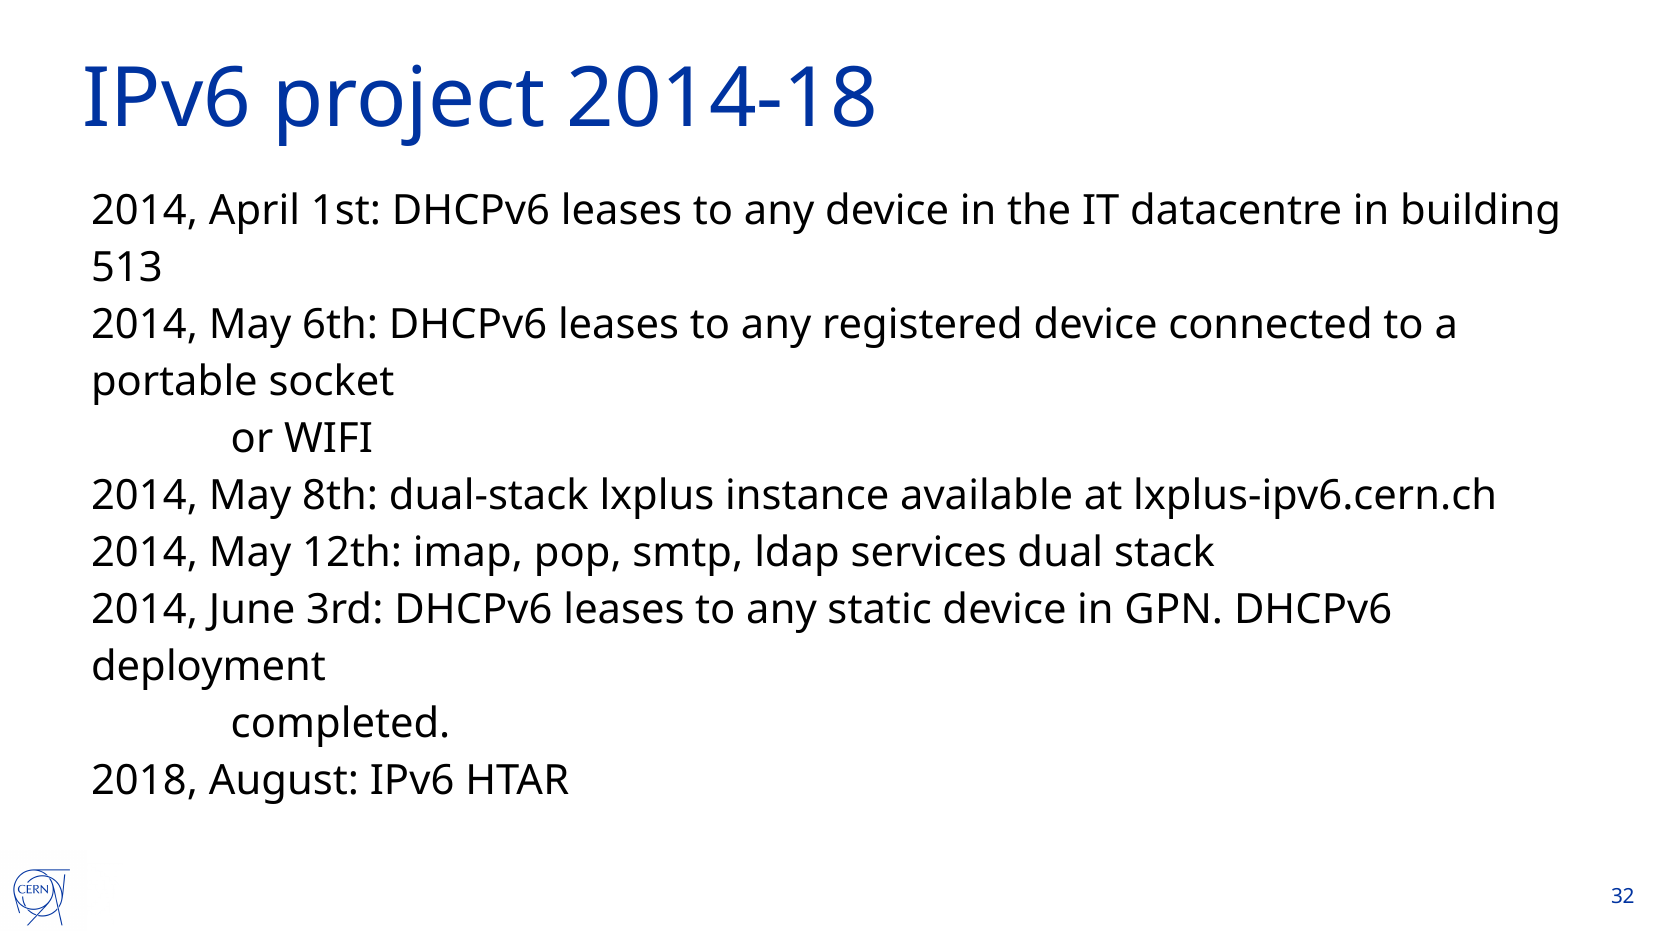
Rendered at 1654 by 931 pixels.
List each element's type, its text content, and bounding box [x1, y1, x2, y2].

title IPv6 project 2014-18 [82, 37, 1571, 193]
picture [0, 850, 76, 931]
text_box 2014, April 1st: DHCPv6 leases to any device in the IT datacentre in building 513 2014, May 6th: DHCPv6 leases to any registered device connected to a portable socket or WIFI 2014, May 8th: dual-stack lxplus instance available at lxplus-ipv6.cern.ch 2014, May 12th: imap, pop, smtp, ldap services dual stack 2014, June 3rd: DHCPv6 leases to any static device in GPN. DHCPv6 deployment completed. 2018, August: IPv6 HTAR [76, 172, 1601, 931]
